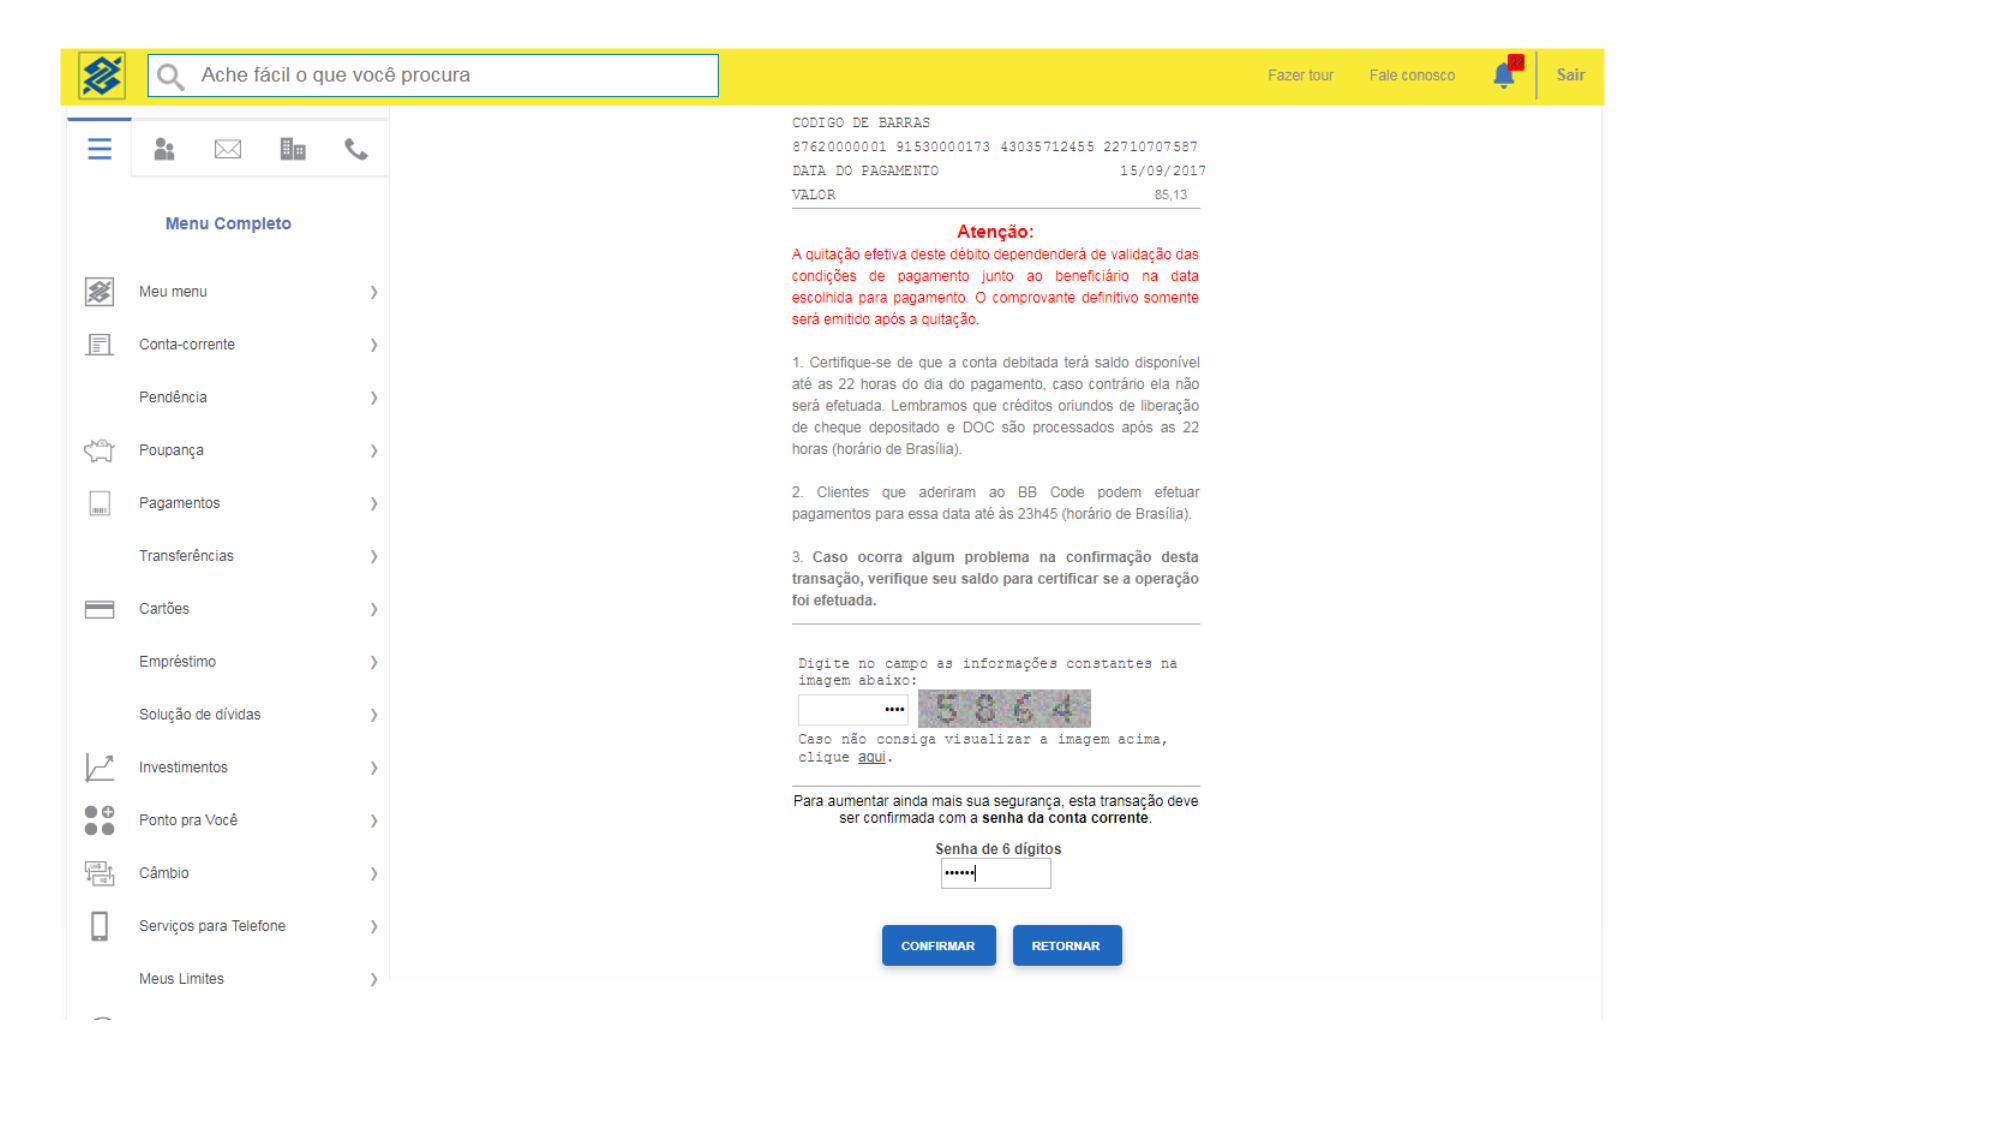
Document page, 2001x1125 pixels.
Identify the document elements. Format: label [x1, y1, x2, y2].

picture [60, 48, 1605, 1020]
